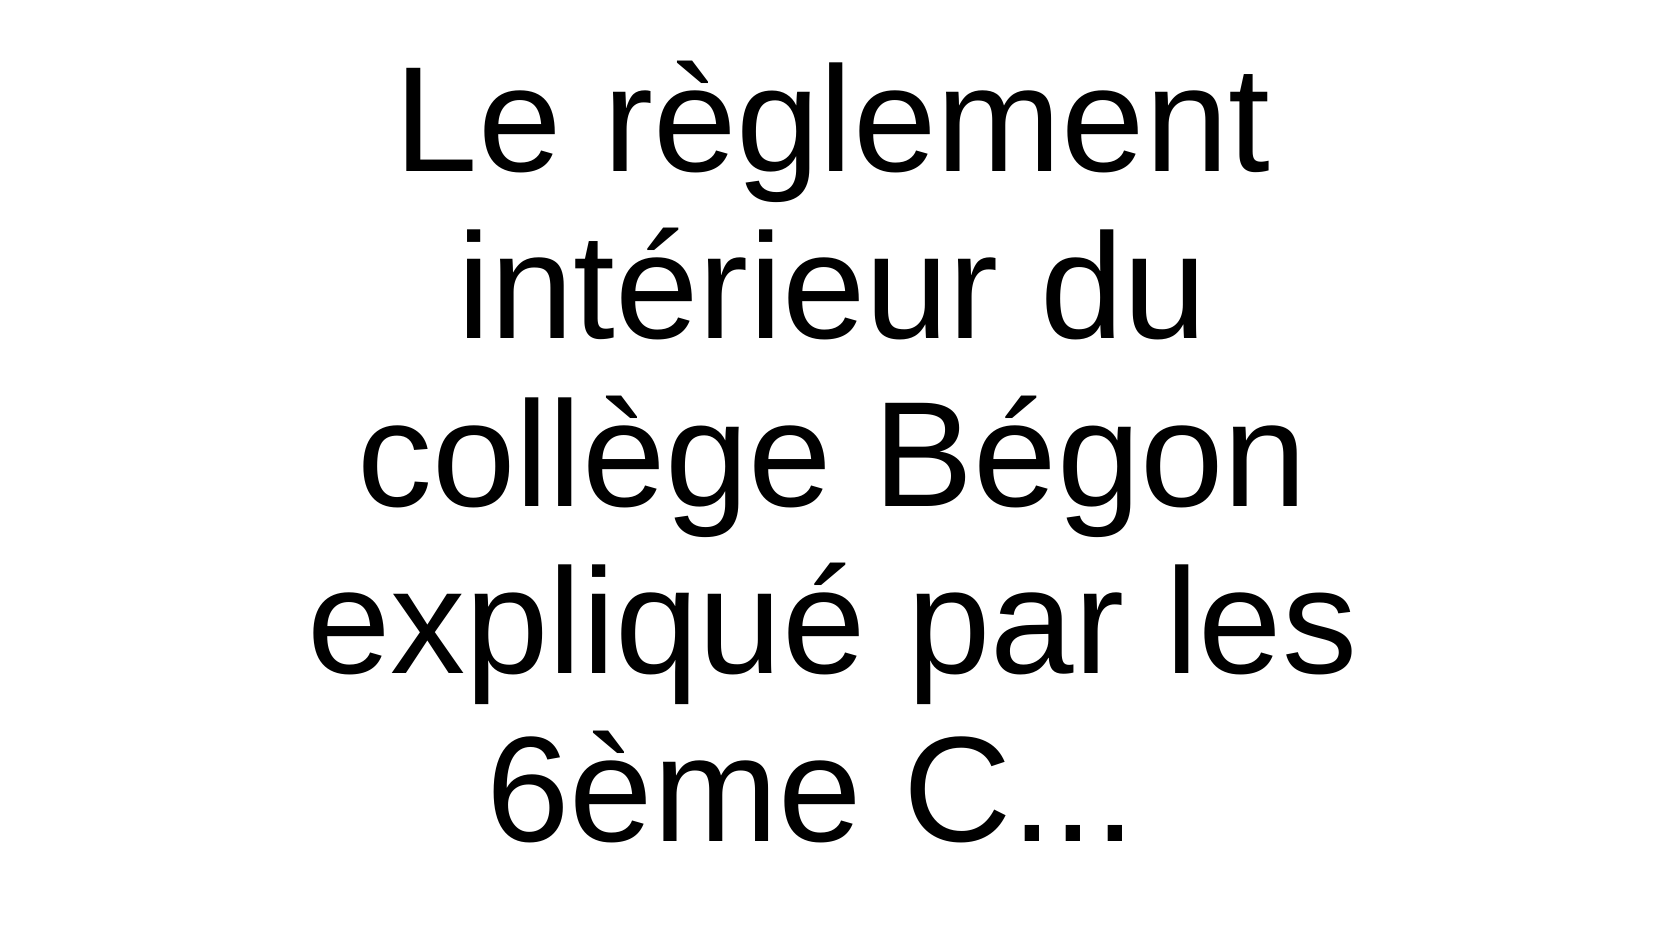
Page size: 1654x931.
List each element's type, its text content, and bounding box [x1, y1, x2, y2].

title Le règlement intérieur du collège Bégon expliqué par les 6ème C... [236, 35, 1430, 874]
